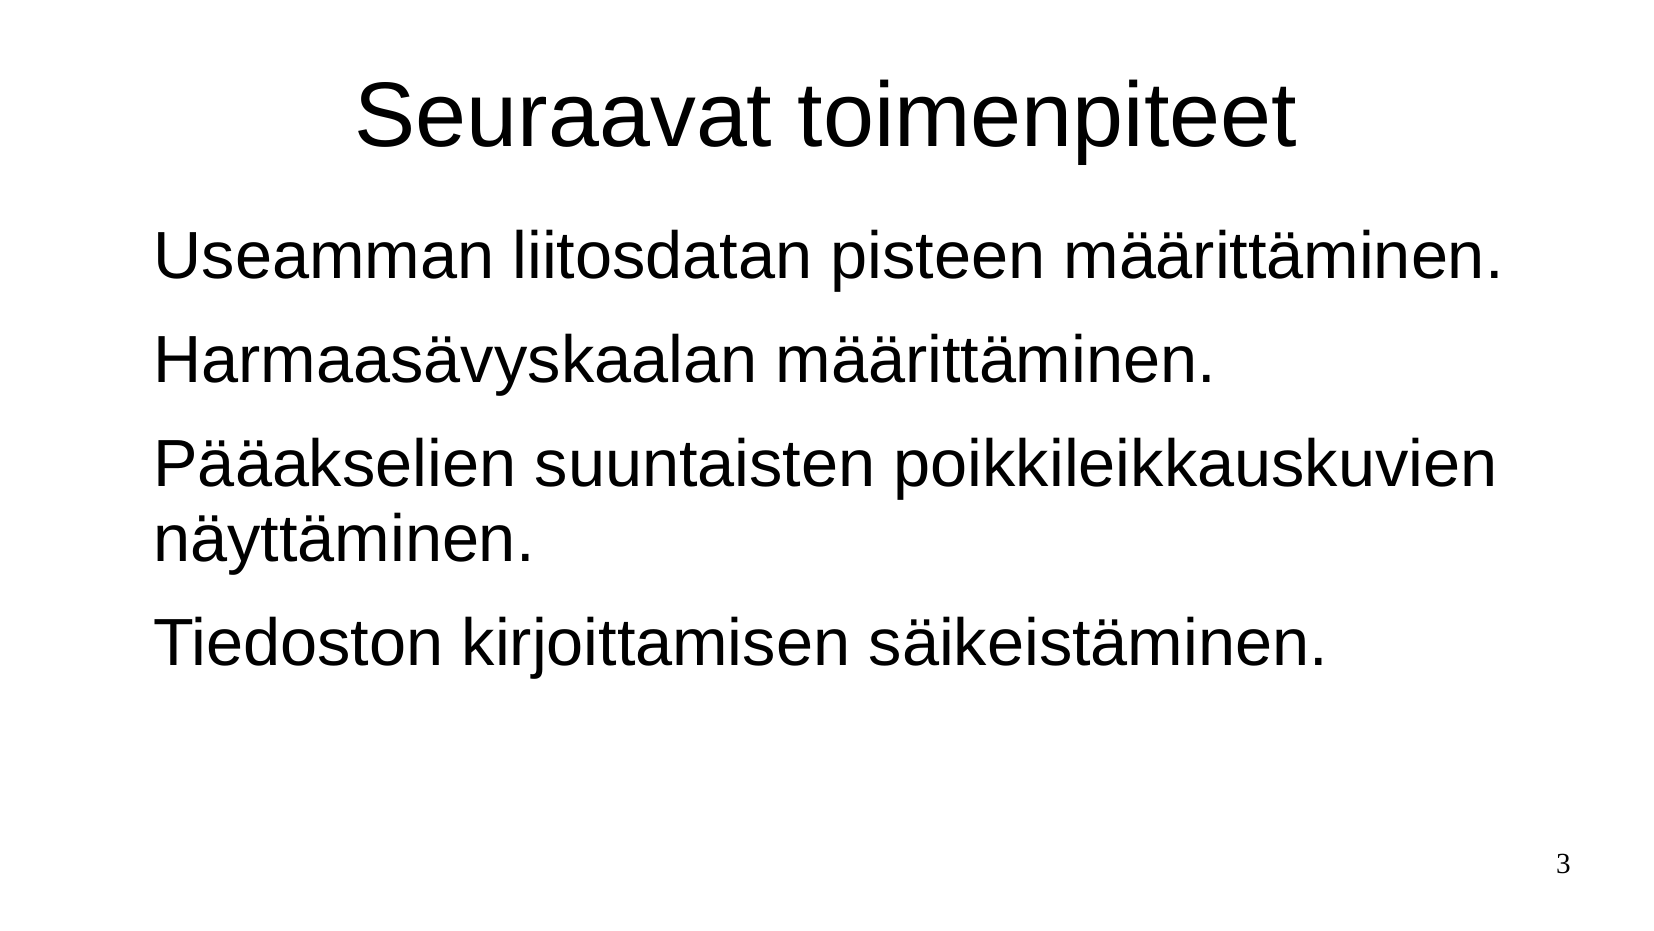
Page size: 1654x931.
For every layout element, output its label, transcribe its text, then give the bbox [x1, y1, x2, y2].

list Useamman liitosdatan pisteen määrittäminen. Harmaasävyskaalan määrittäminen. Pääakselien suuntaisten poikkileikkauskuvien näyttäminen. Tiedoston kirjoittamisen säikeistäminen. [82, 217, 1571, 758]
title Seuraavat toimenpiteet [82, 37, 1571, 193]
